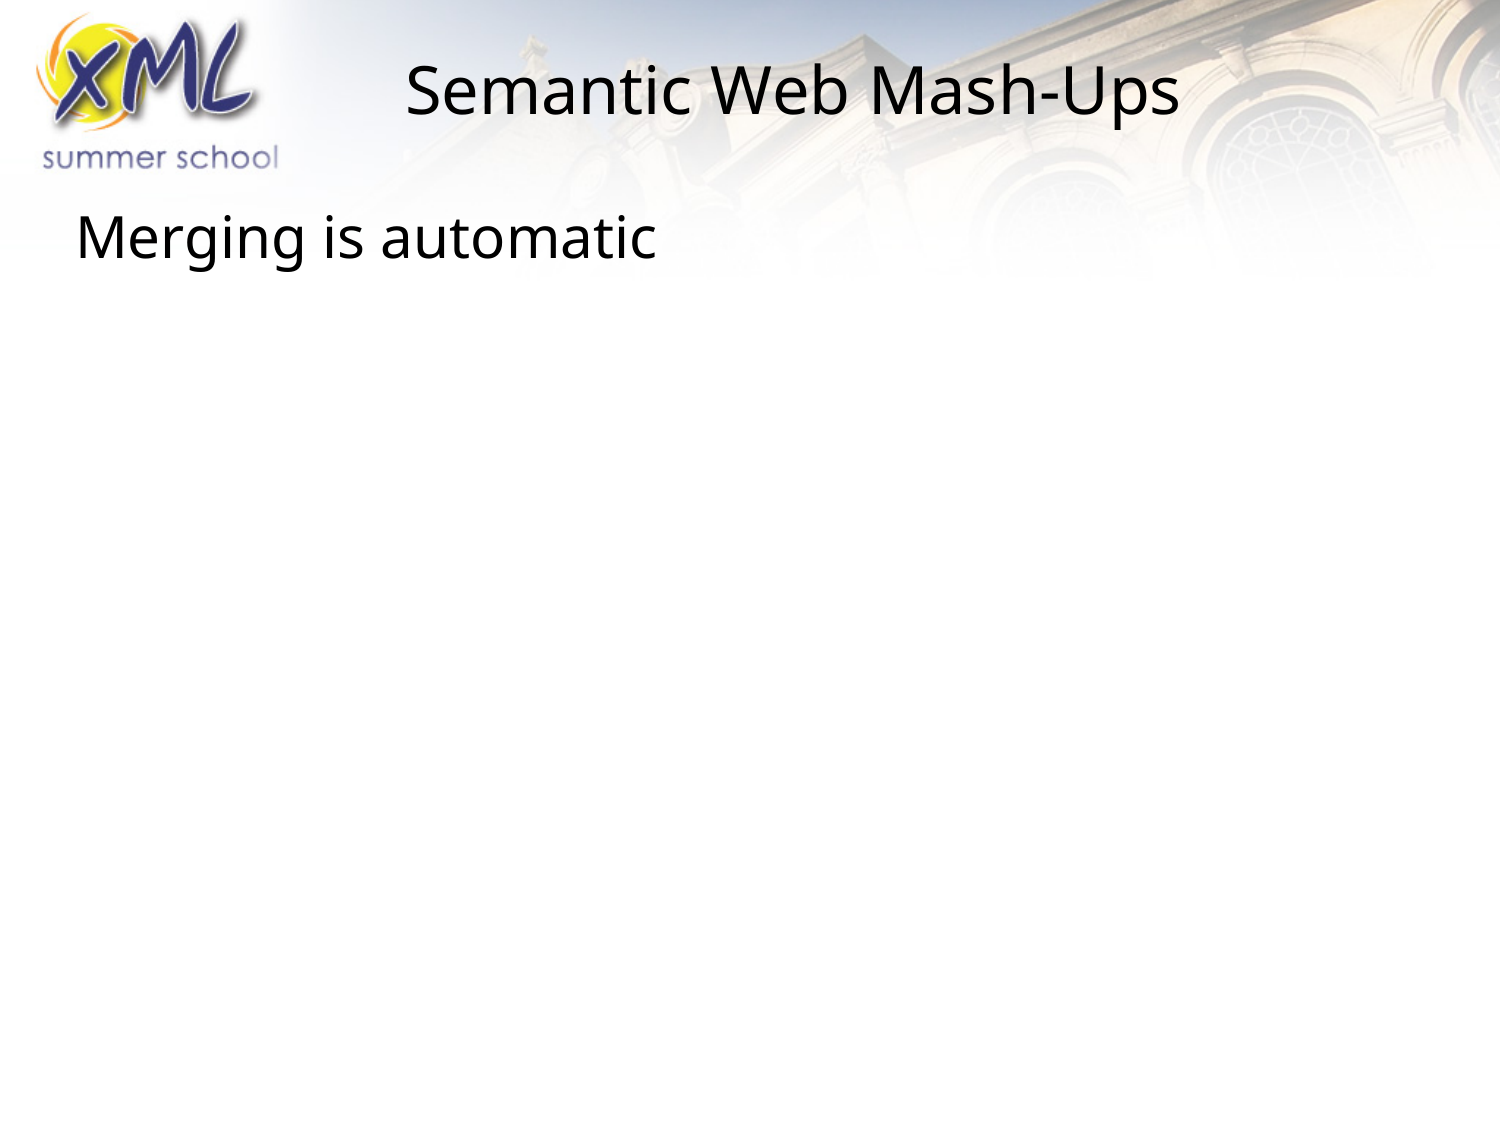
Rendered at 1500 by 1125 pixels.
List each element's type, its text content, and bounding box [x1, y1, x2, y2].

title Semantic Web Mash-Ups [281, 8, 1306, 170]
list Merging is automatic [75, 195, 1426, 991]
picture [0, 0, 1500, 1125]
